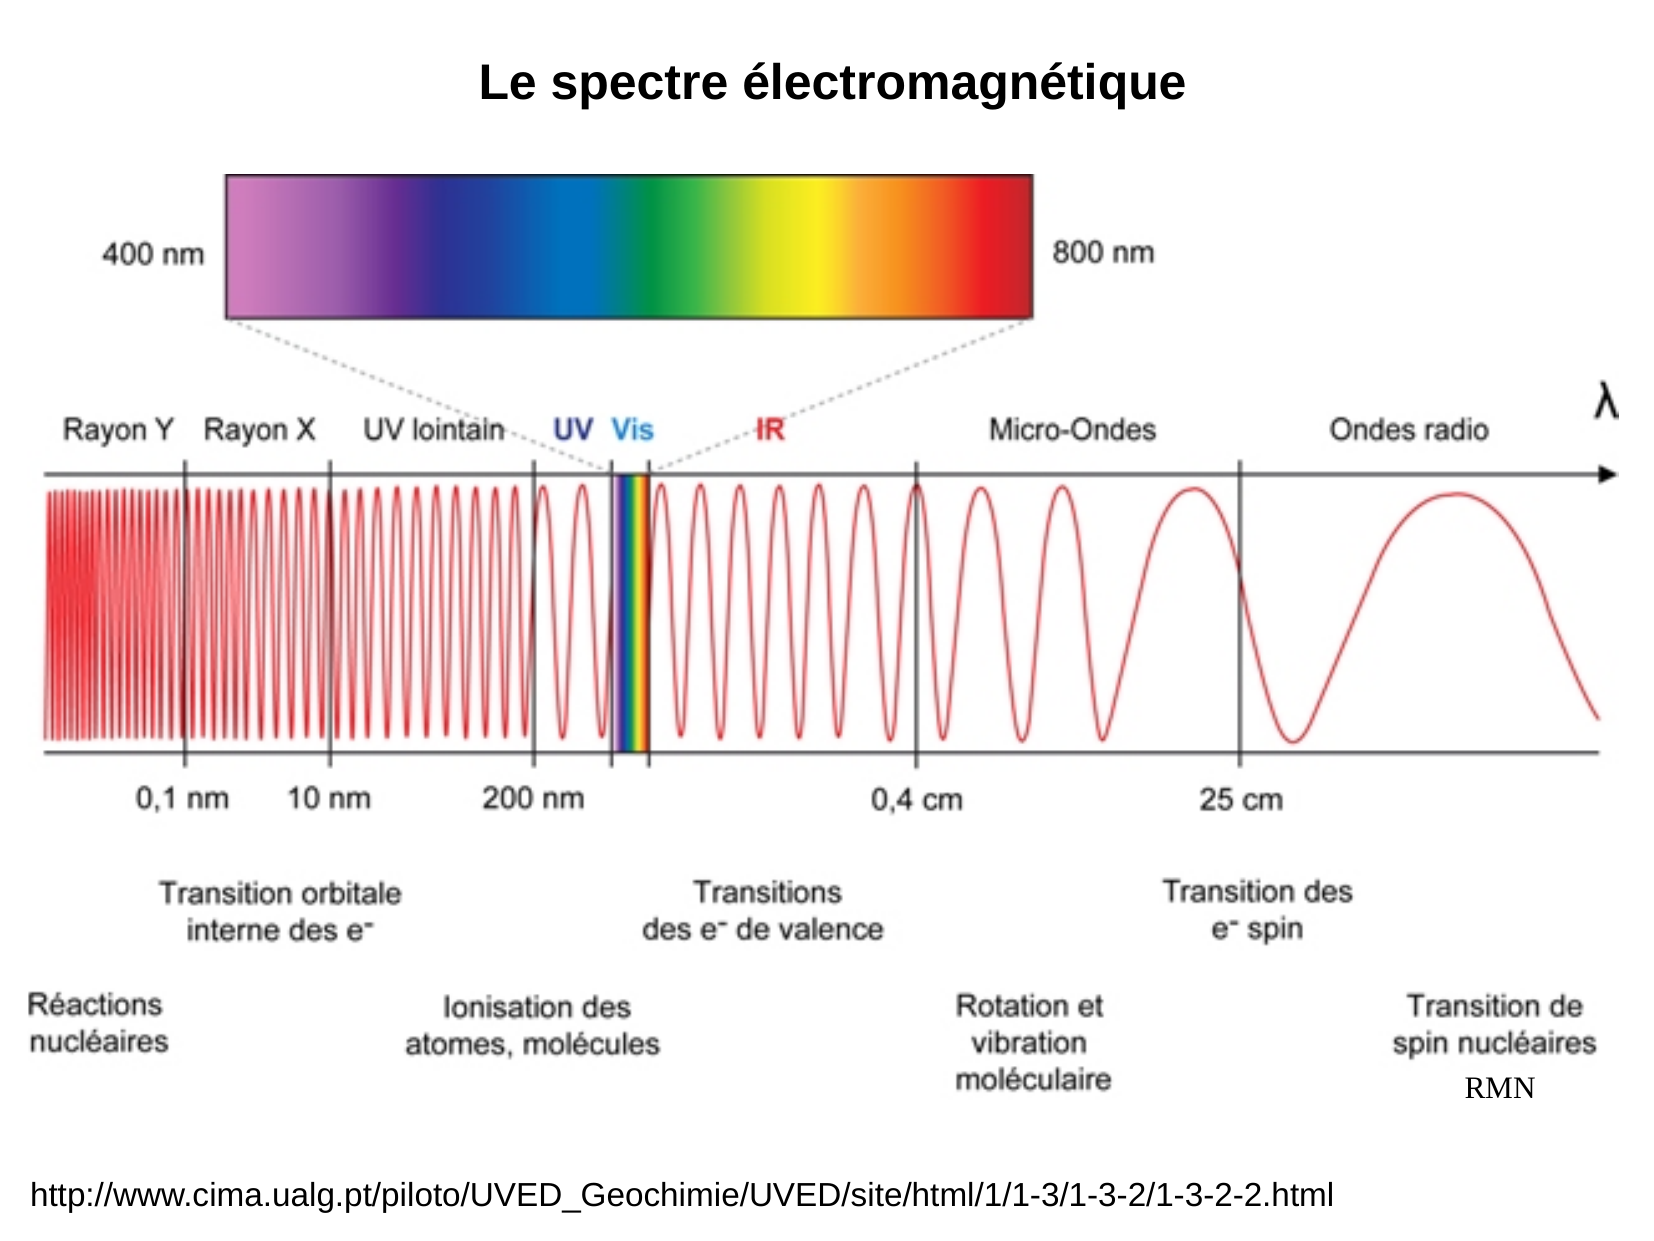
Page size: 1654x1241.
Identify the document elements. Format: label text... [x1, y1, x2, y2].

text_box RMN [1393, 1062, 1607, 1114]
picture [27, 174, 1619, 1100]
text_box http://www.cima.ualg.pt/piloto/UVED_Geochimie/UVED/site/html/1/1-3/1-3-2/1-3-2-2.html [15, 1169, 1512, 1227]
text_box Le spectre électromagnétique [82, 47, 1583, 120]
